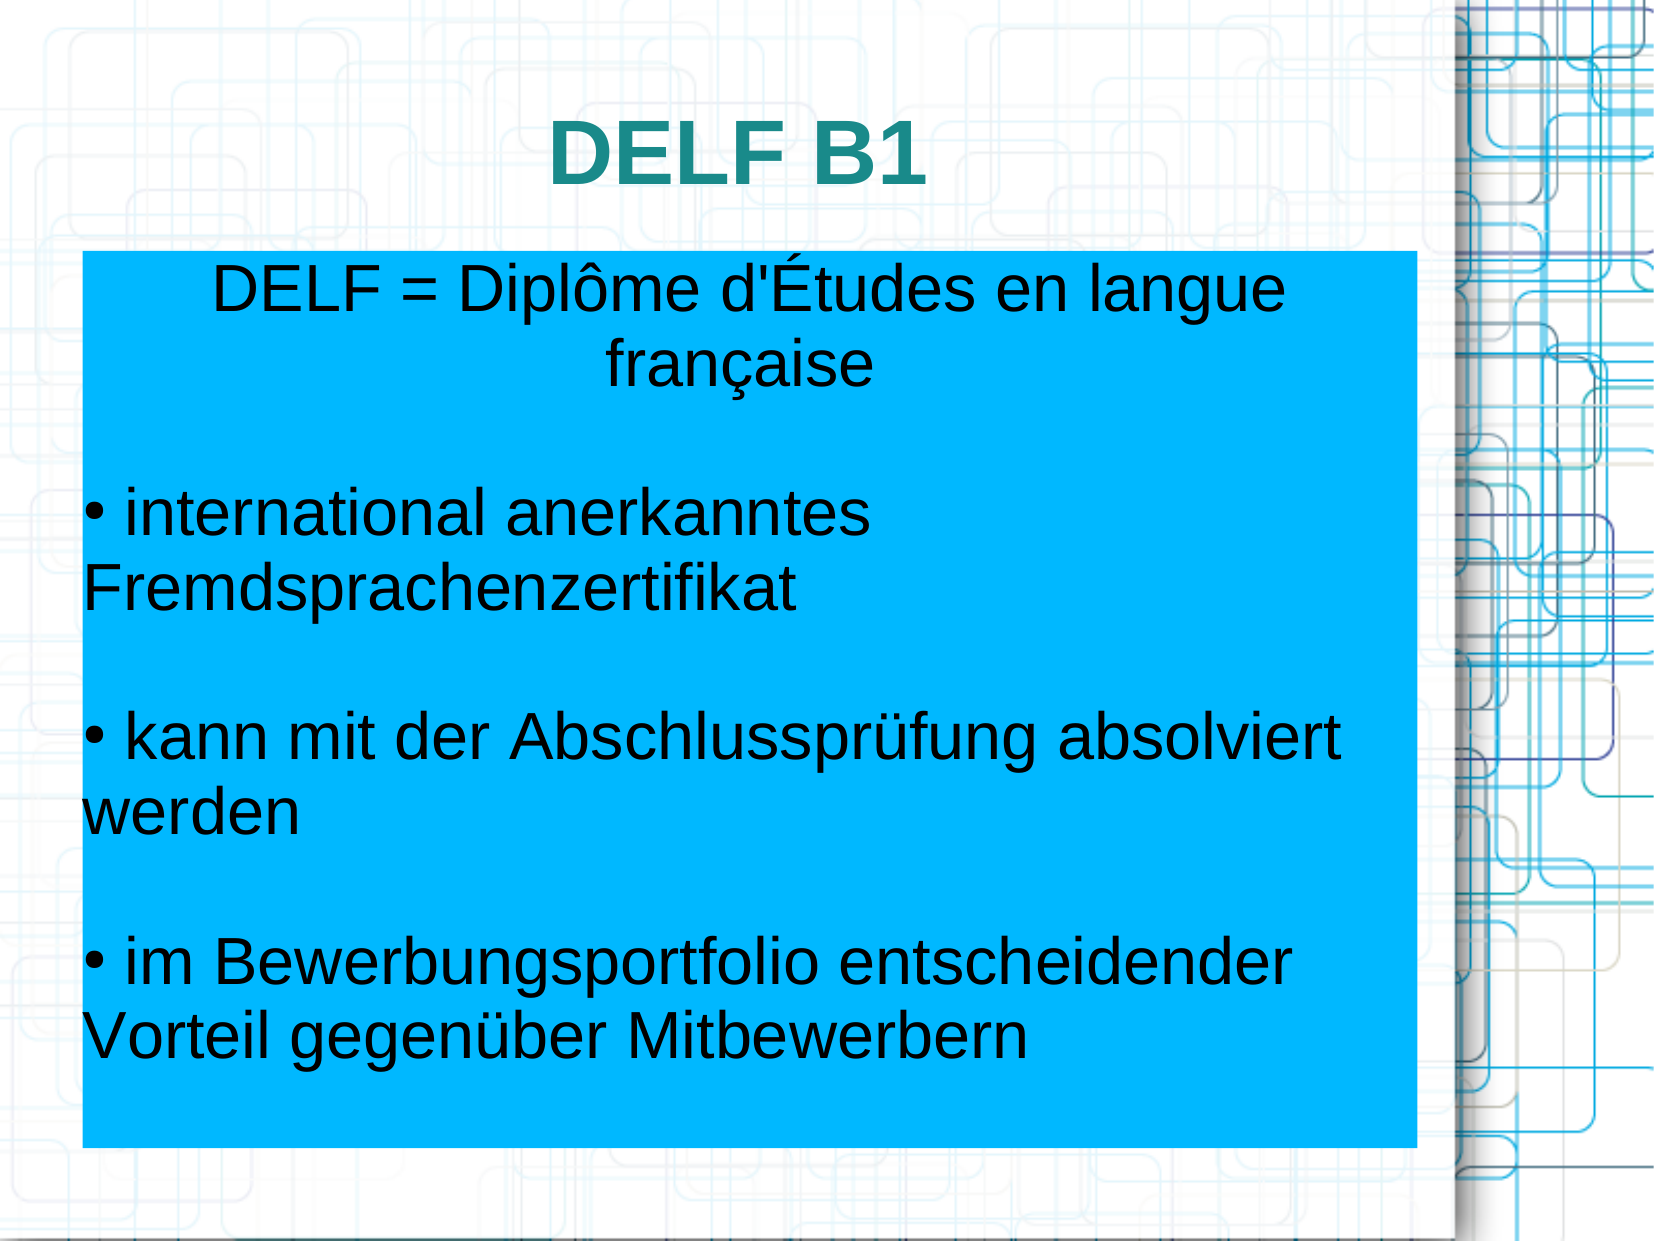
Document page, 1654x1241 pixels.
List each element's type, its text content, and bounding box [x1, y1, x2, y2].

title DELF B1 [59, 56, 1418, 250]
subtitle DELF = Diplôme d'Études en langue française international anerkanntes Fremdsprachenzertifikat kann mit der Abschlussprüfung absolviert werden im Bewerbungsportfolio entscheidender Vorteil gegenüber Mitbewerbern [82, 250, 1418, 1149]
picture [0, 0, 1654, 1241]
